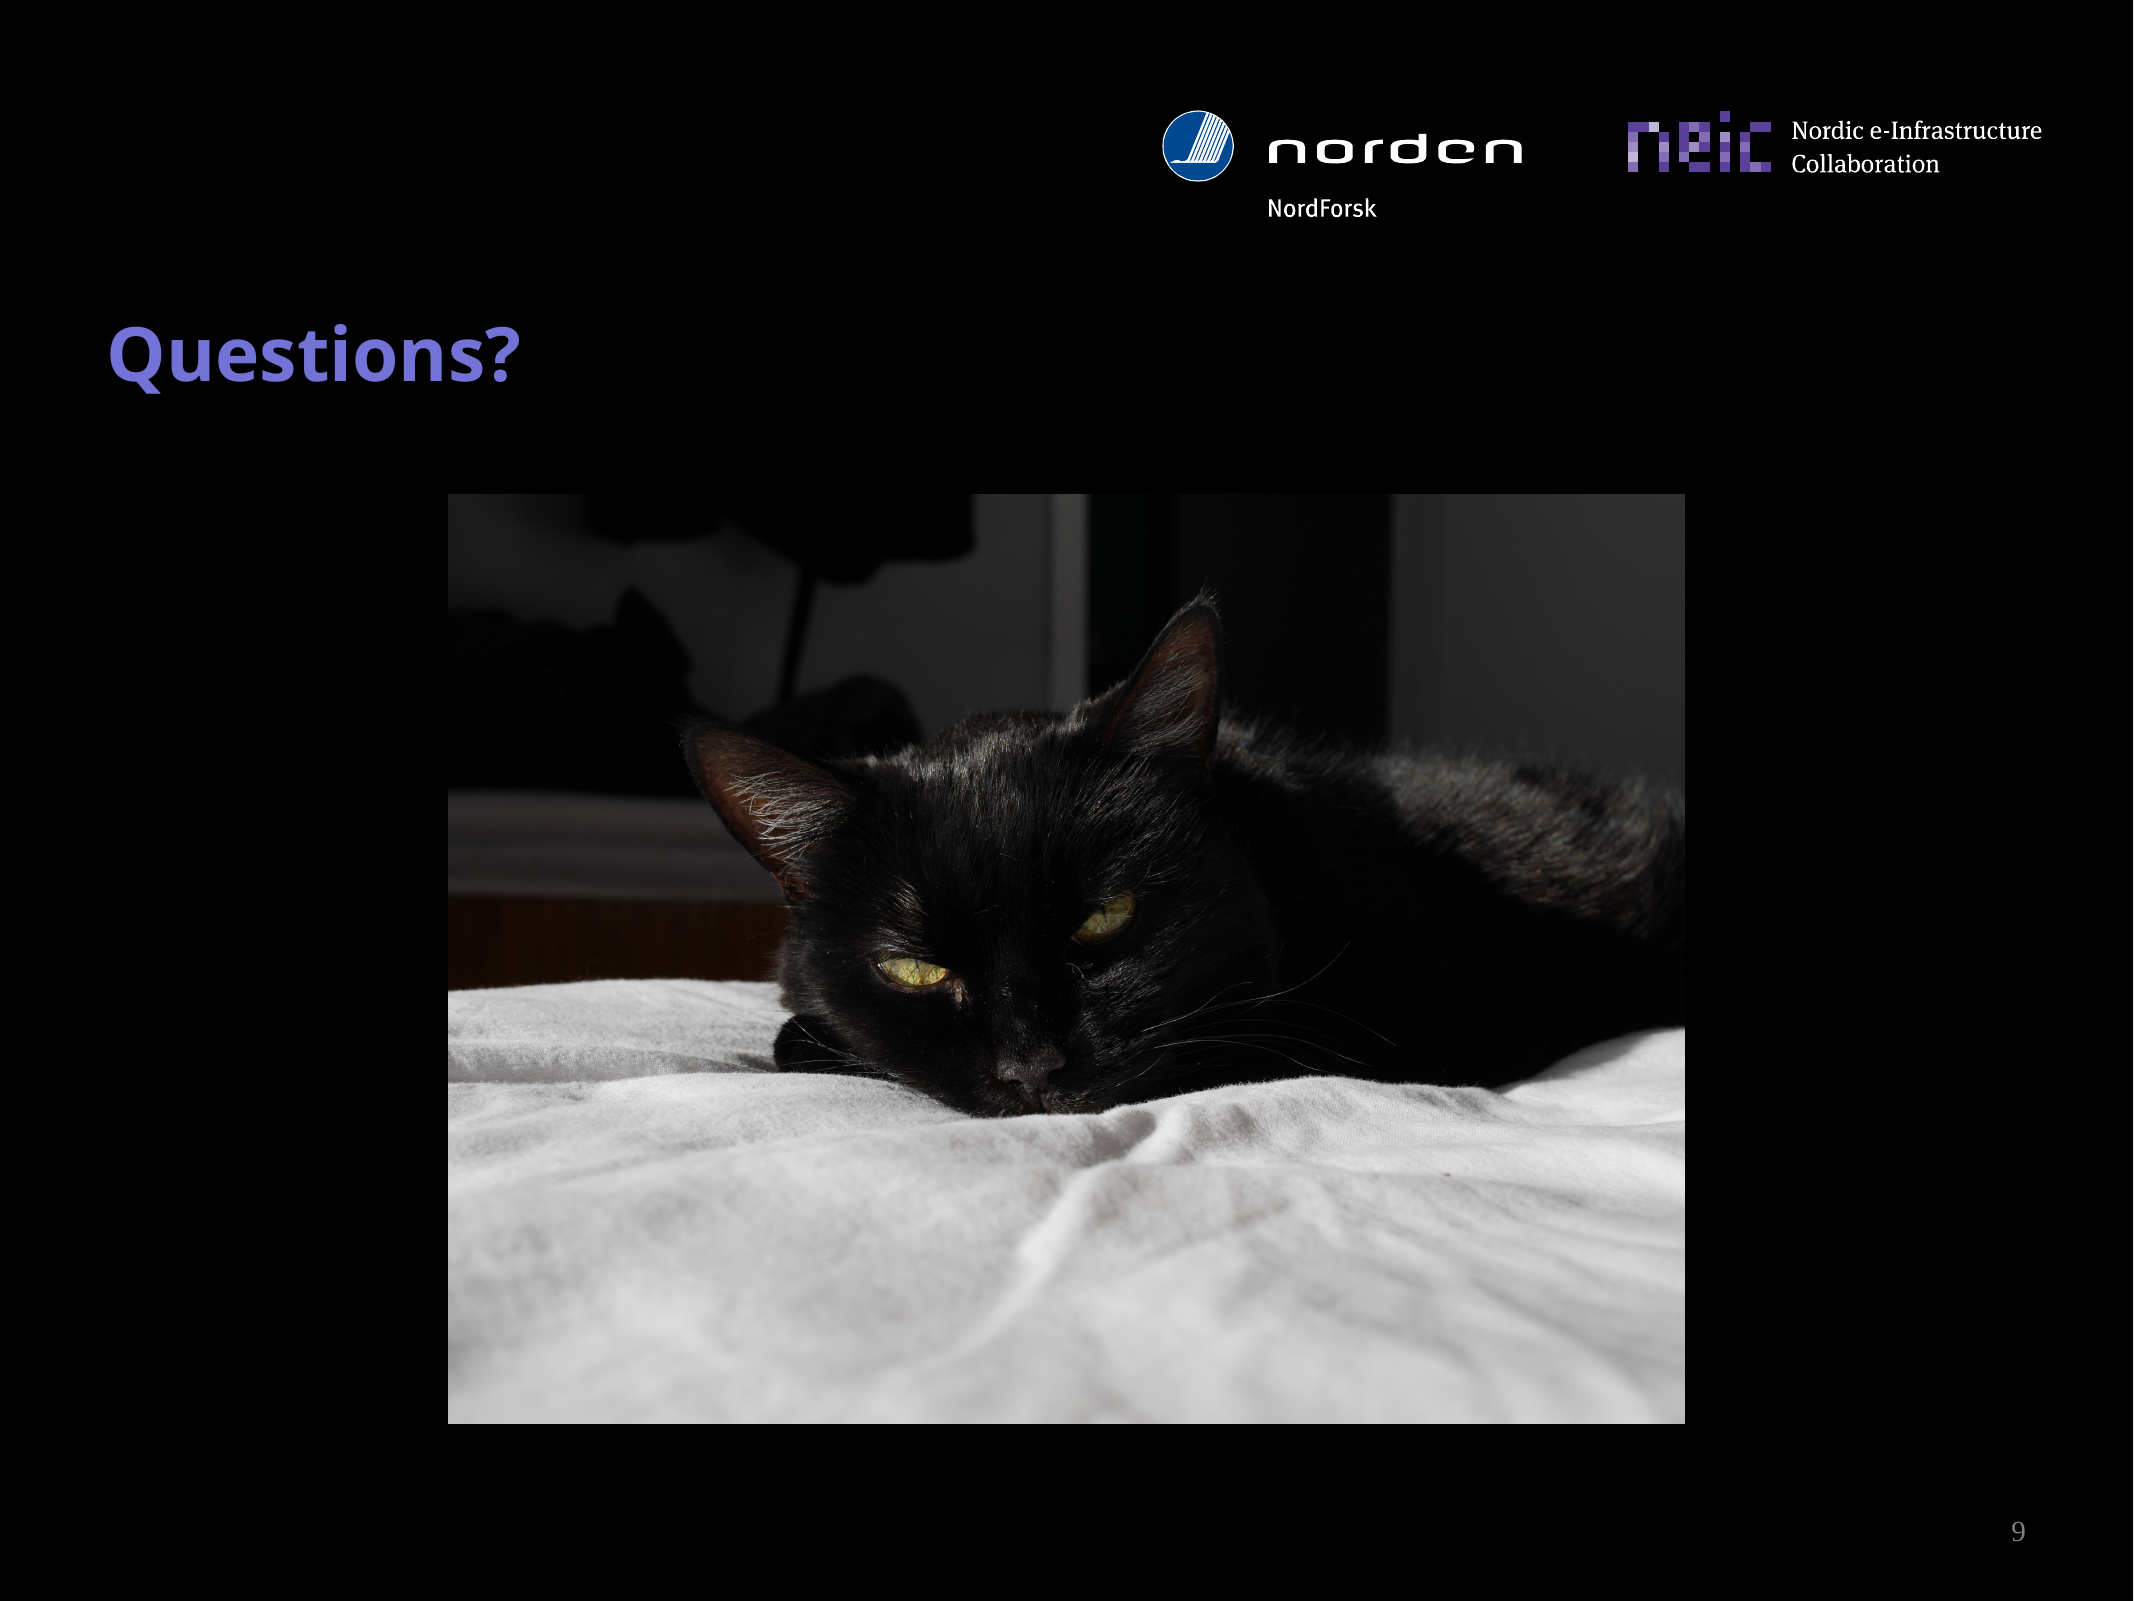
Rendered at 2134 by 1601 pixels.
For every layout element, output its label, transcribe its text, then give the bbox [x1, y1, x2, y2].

picture [448, 494, 1685, 1424]
title Questions? [106, 219, 2027, 487]
